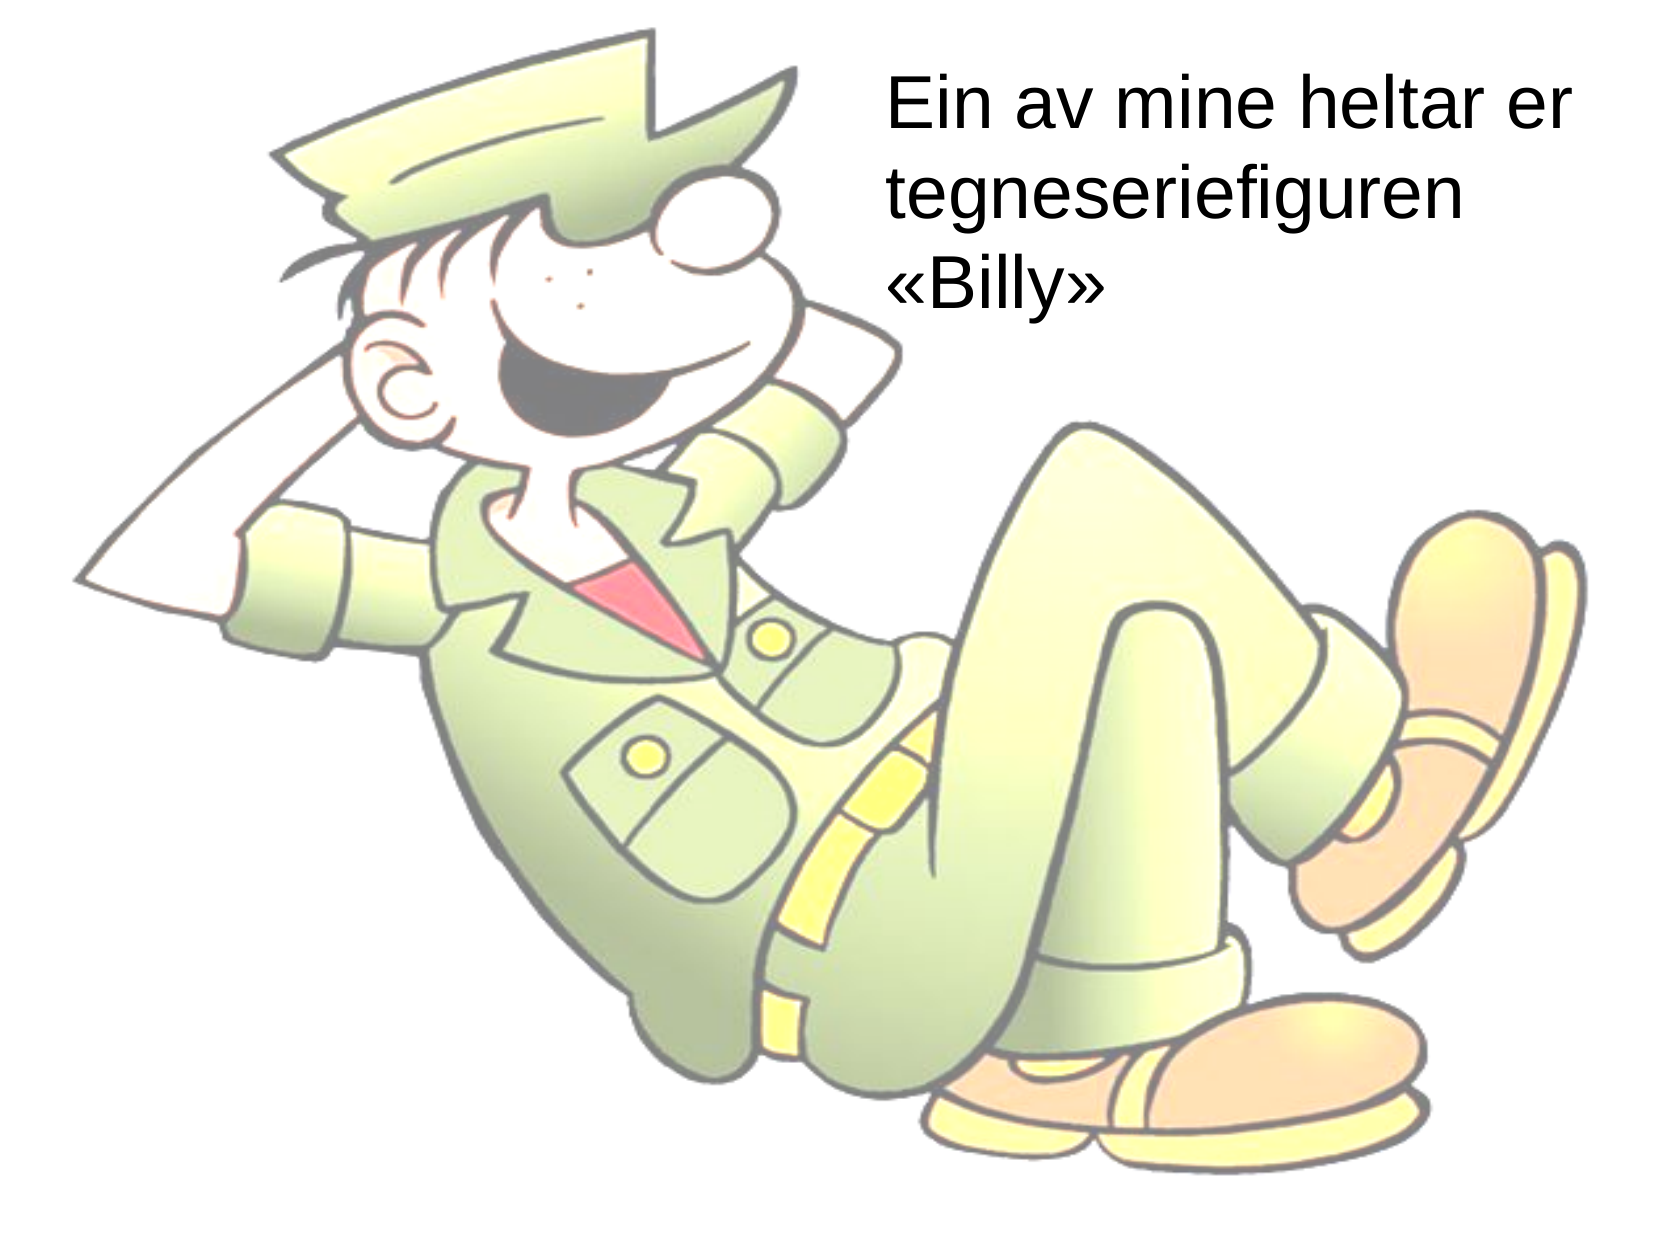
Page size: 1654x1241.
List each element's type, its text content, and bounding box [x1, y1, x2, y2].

picture [0, 0, 1654, 1241]
list Ein av mine heltar er tegneseriefiguren «Billy» [885, 53, 1606, 384]
